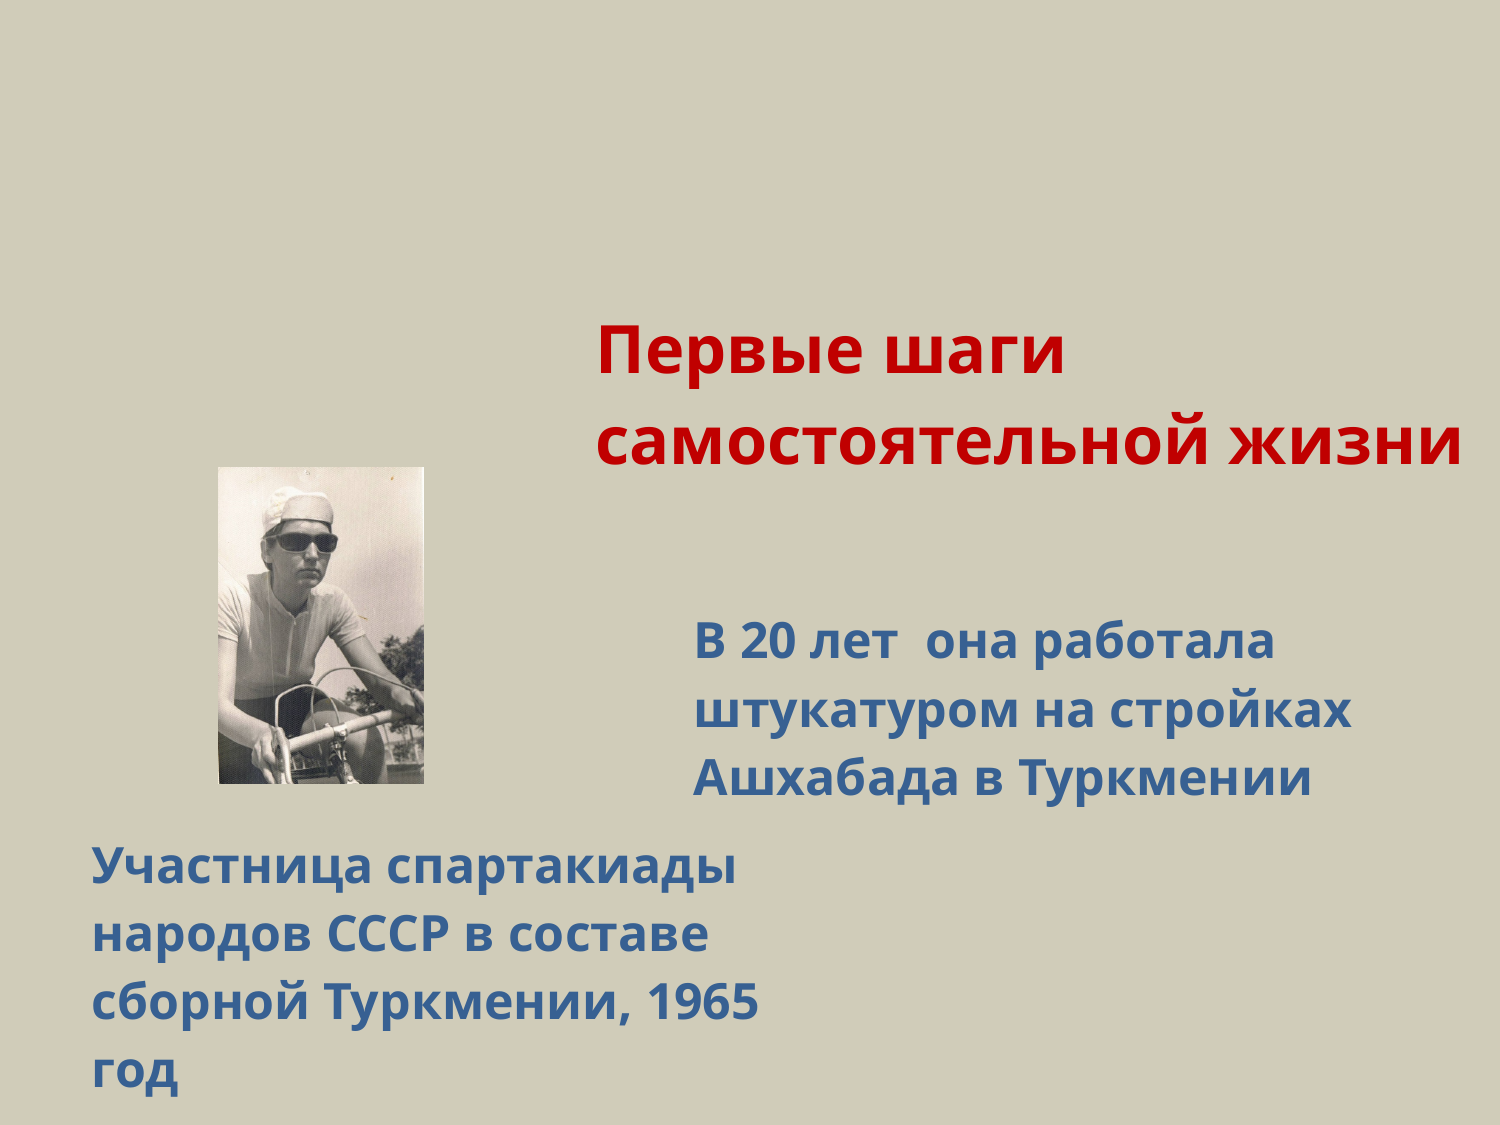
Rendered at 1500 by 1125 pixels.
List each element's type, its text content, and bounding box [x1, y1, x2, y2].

picture [218, 467, 424, 784]
text_box Участница спартакиады народов СССР в составе сборной Туркмении, 1965 год [76, 822, 810, 1111]
text_box В 20 лет она работала штукатуром на стройках Ашхабада в Туркмении [678, 597, 1447, 818]
text_box Первые шаги самостоятельной жизни [580, 295, 1480, 583]
